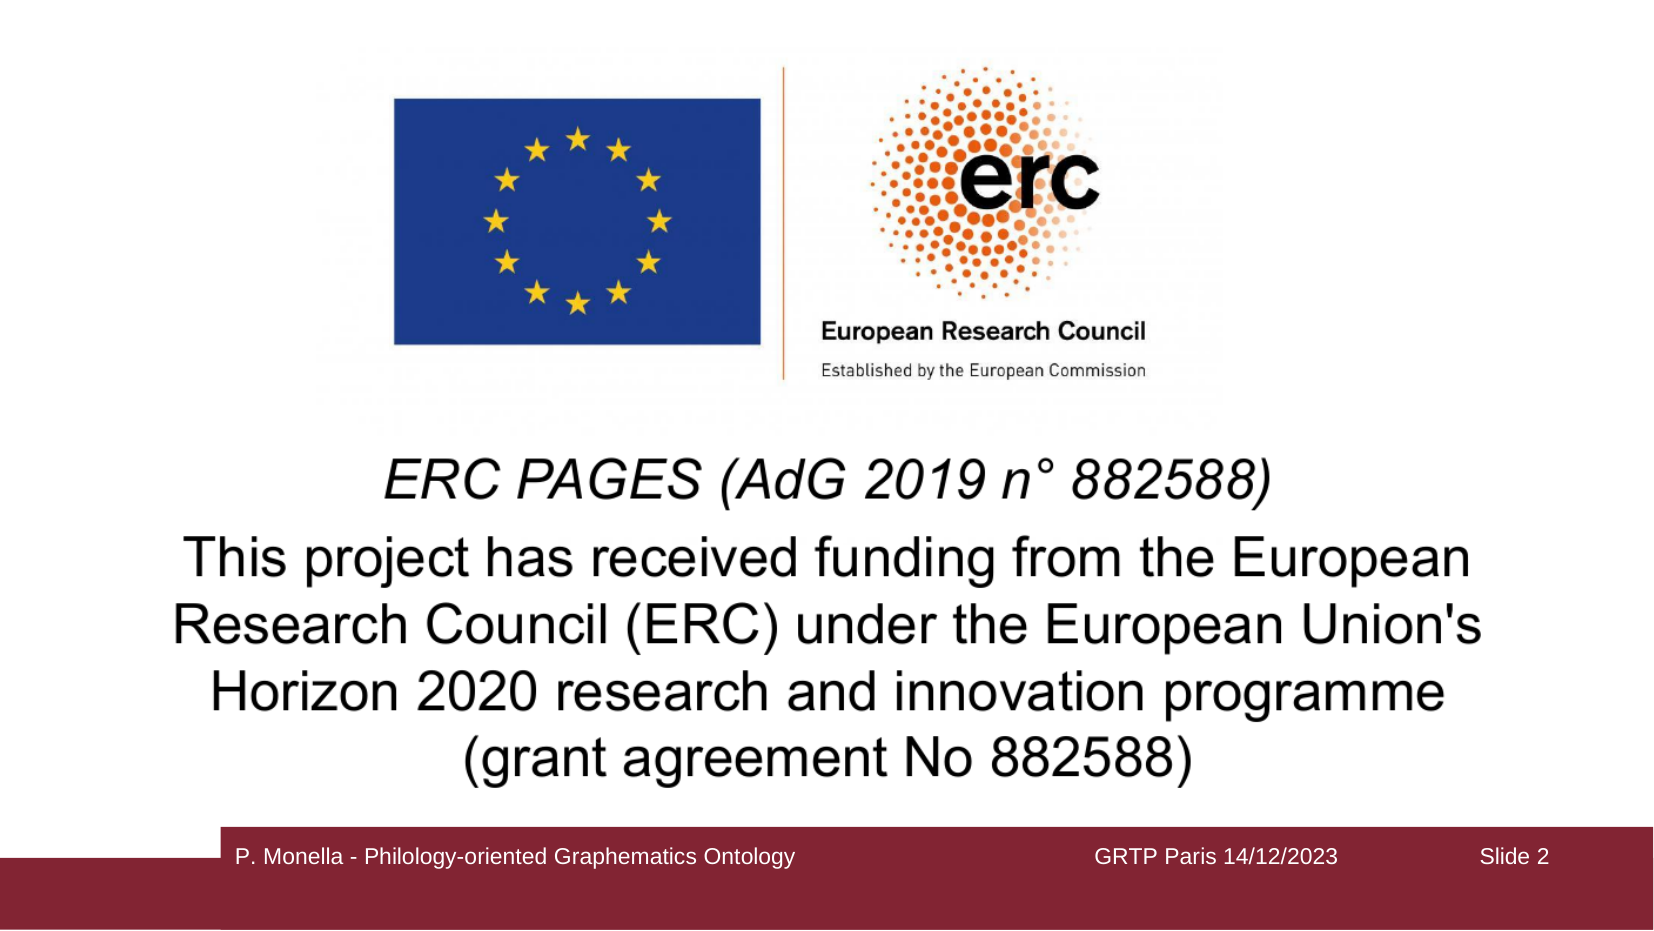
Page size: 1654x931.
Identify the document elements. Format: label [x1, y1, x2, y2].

picture [146, 47, 1508, 815]
